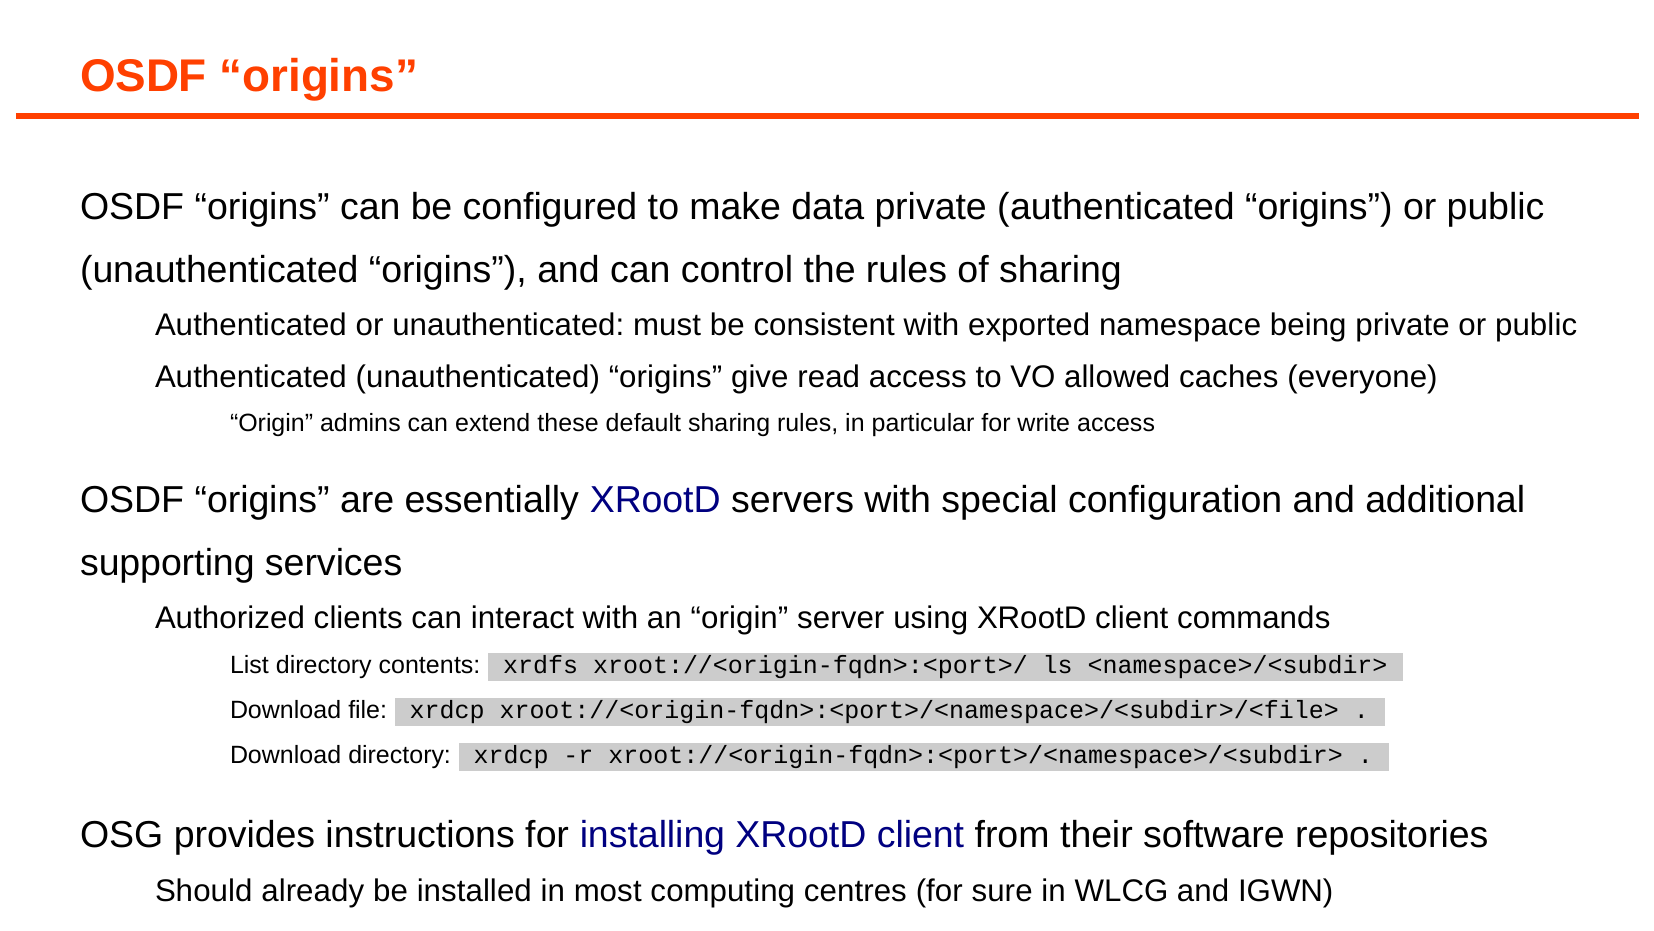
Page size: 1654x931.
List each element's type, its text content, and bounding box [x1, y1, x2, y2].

text_box OSDF “origins” OSDF “origins” can be configured to make data private (authenticated “origins”) or public (unauthenticated “origins”), and can control the rules of sharing Authenticated or unauthenticated: must be consistent with exported namespace being private or public Authenticated (unauthenticated) “origins” give read access to VO allowed caches (everyone) “Origin” admins can extend these default sharing rules, in particular for write access OSDF “origins” are essentially XRootD servers with special configuration and additional supporting services Authorized clients can interact with an “origin” server using XRootD client commands List directory contents: xrdfs xroot://<origin-fqdn>:<port>/ ls <namespace>/<subdir> Download file: xrdcp xroot://<origin-fqdn>:<port>/<namespace>/<subdir>/<file> . Download directory: xrdcp -r xroot://<origin-fqdn>:<port>/<namespace>/<subdir> . OSG provides instructions for installing XRootD client from their software repositories Should already be installed in most computing centres (for sure in WLCG and IGWN) [65, 119, 1596, 916]
text_box OSDF “origins” OSDF “origins” can be configured to make data private (authenticated “origins”) or public (unauthenticated “origins”), and can control the rules of sharing Authenticated or unauthenticated: must be consistent with exported namespace being private or public Authenticated (unauthenticated) “origins” give read access to VO allowed caches (everyone) “Origin” admins can extend these default sharing rules, in particular for write access OSDF “origins” are essentially XRootD servers with special configuration and additional supporting services Authorized clients can interact with an “origin” server using XRootD client commands List directory contents: xrdfs xroot://<origin-fqdn>:<port>/ ls <namespace>/<subdir> Download file: xrdcp xroot://<origin-fqdn>:<port>/<namespace>/<subdir>/<file> . Download directory: xrdcp -r xroot://<origin-fqdn>:<port>/<namespace>/<subdir> . OSG provides instructions for installing XRootD client from their software repositories Should already be installed in most computing centres (for sure in WLCG and IGWN) [65, 42, 1596, 113]
